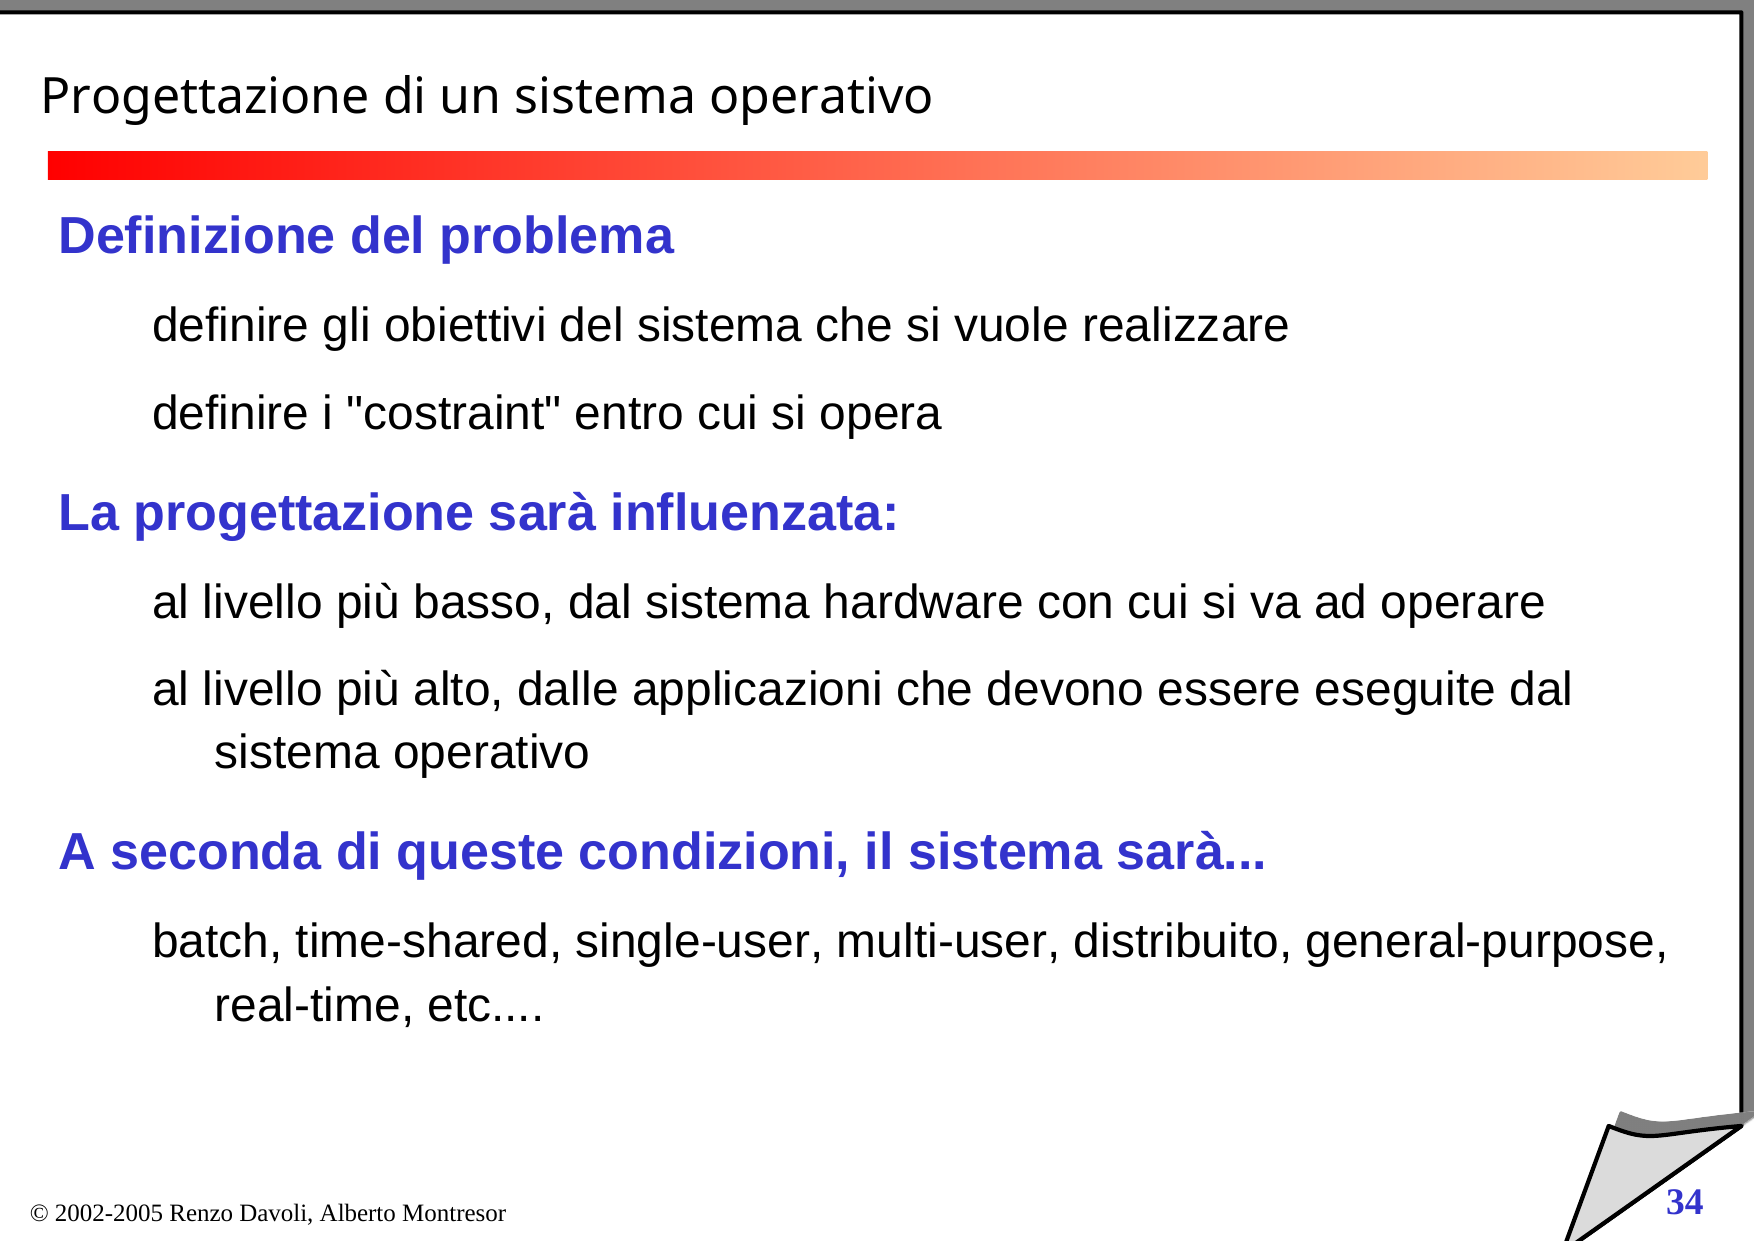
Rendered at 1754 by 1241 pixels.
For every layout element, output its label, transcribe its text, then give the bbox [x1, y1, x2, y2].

title Progettazione di un sistema operativo [40, 49, 1714, 144]
list Definizione del problema definire gli obiettivi del sistema che si vuole realizzare definire i "costraint" entro cui si opera La progettazione sarà influenzata: al livello più basso, dal sistema hardware con cui si va ad operare al livello più alto, dalle applicazioni che devono essere eseguite dal sistema operativo A seconda di queste condizioni, il sistema sarà... batch, time-shared, single-user, multi-user, distribuito, general-purpose, real-time, etc.... [58, 206, 1696, 1122]
